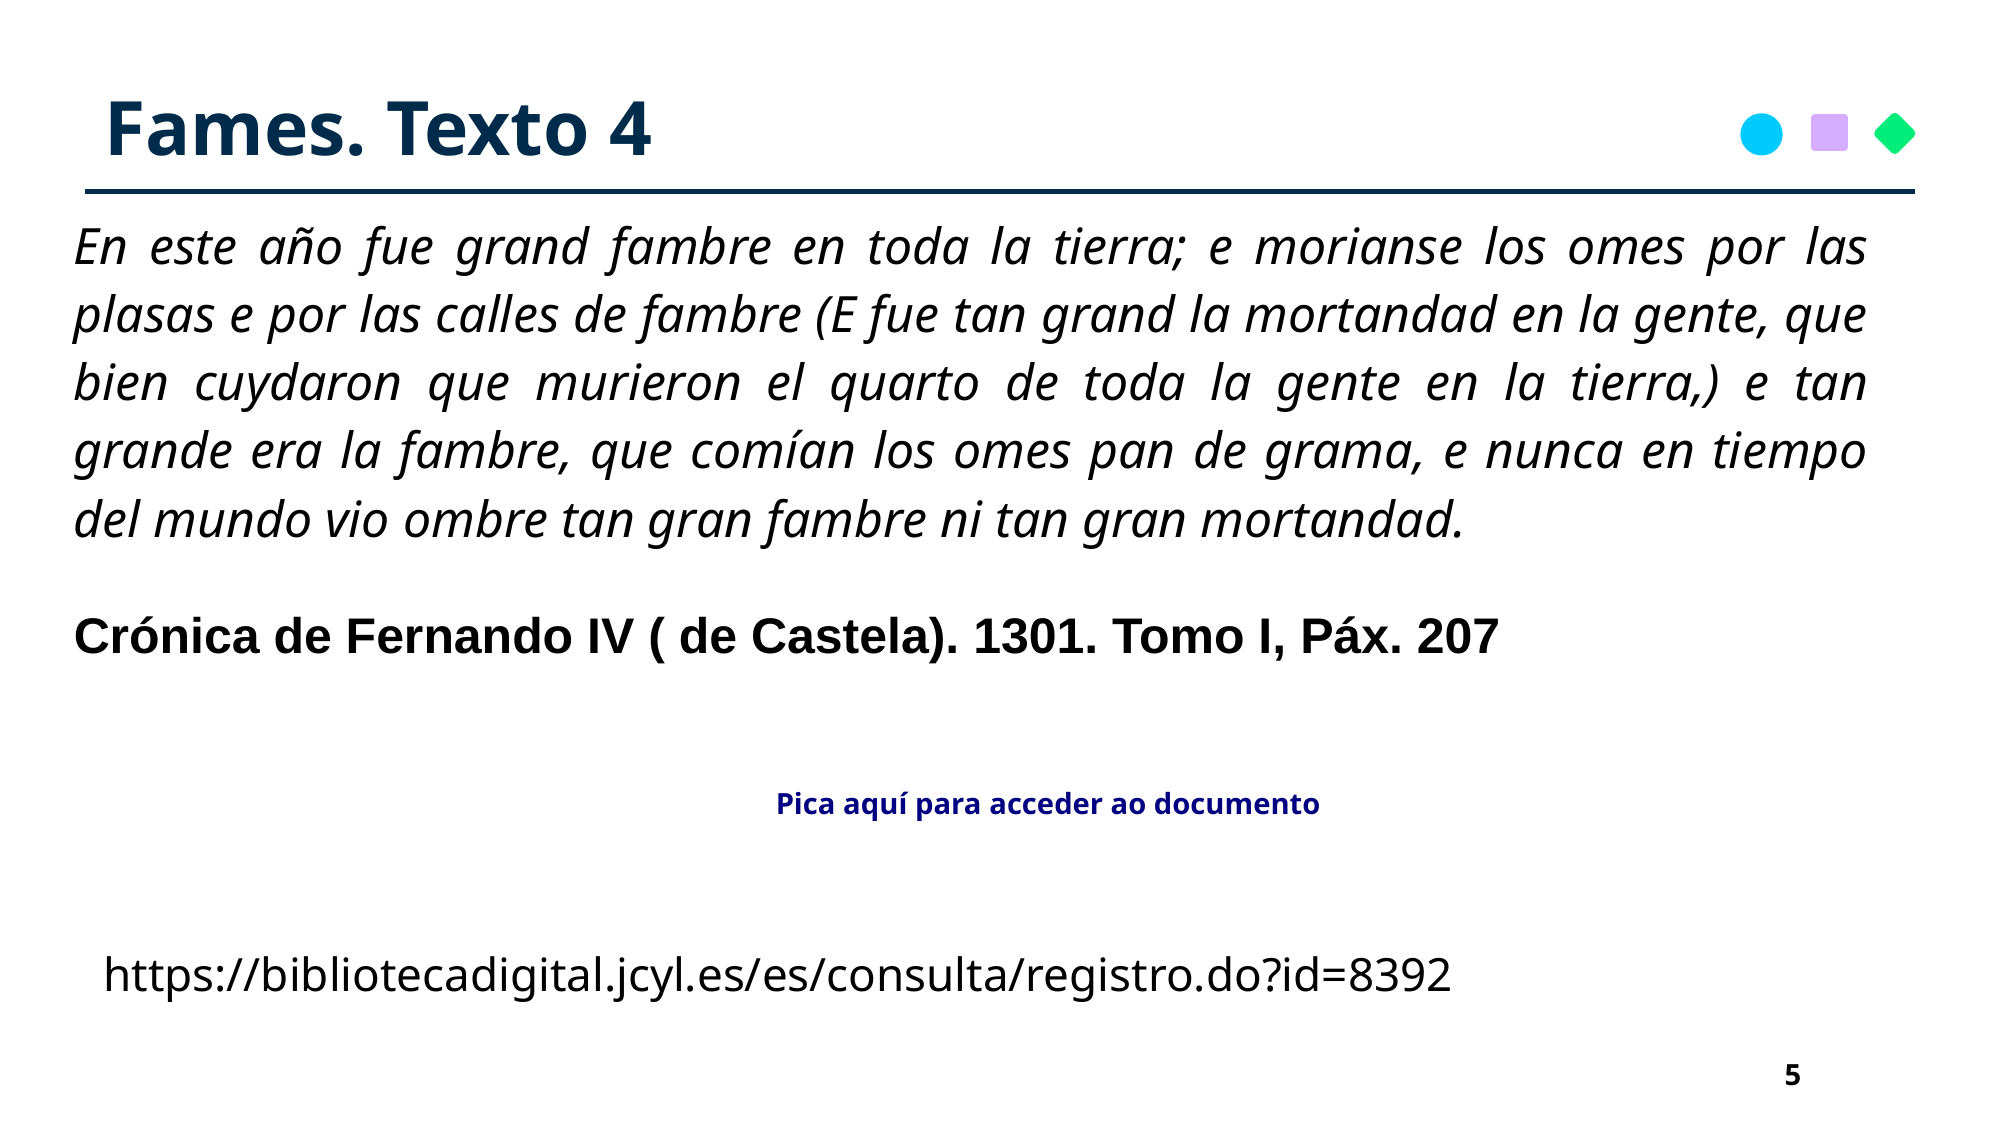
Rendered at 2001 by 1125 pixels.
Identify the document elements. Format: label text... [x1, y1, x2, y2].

text_box https://bibliotecadigital.jcyl.es/es/consulta/registro.do?id=8392 [88, 942, 1399, 1006]
text_box Pica aquí para acceder ao documento [590, 767, 1506, 838]
title Fames. Texto 4 [84, 29, 1601, 178]
text_box En este año fue grand fambre en toda la tierra; e morianse los omes por las plasas e por las calles de fambre (E fue tan grand la mortandad en la gente, que bien cuydaron que murieron el quarto de toda la gente en la tierra,) e tan grande era la fambre, que comían los omes pan de grama, e nunca en tiempo del mundo vio ombre tan gran fambre ni tan gran mortandad. Crónica de Fernando IV ( de Castela). 1301. Tomo I, Páx. 207 [59, 206, 1890, 668]
